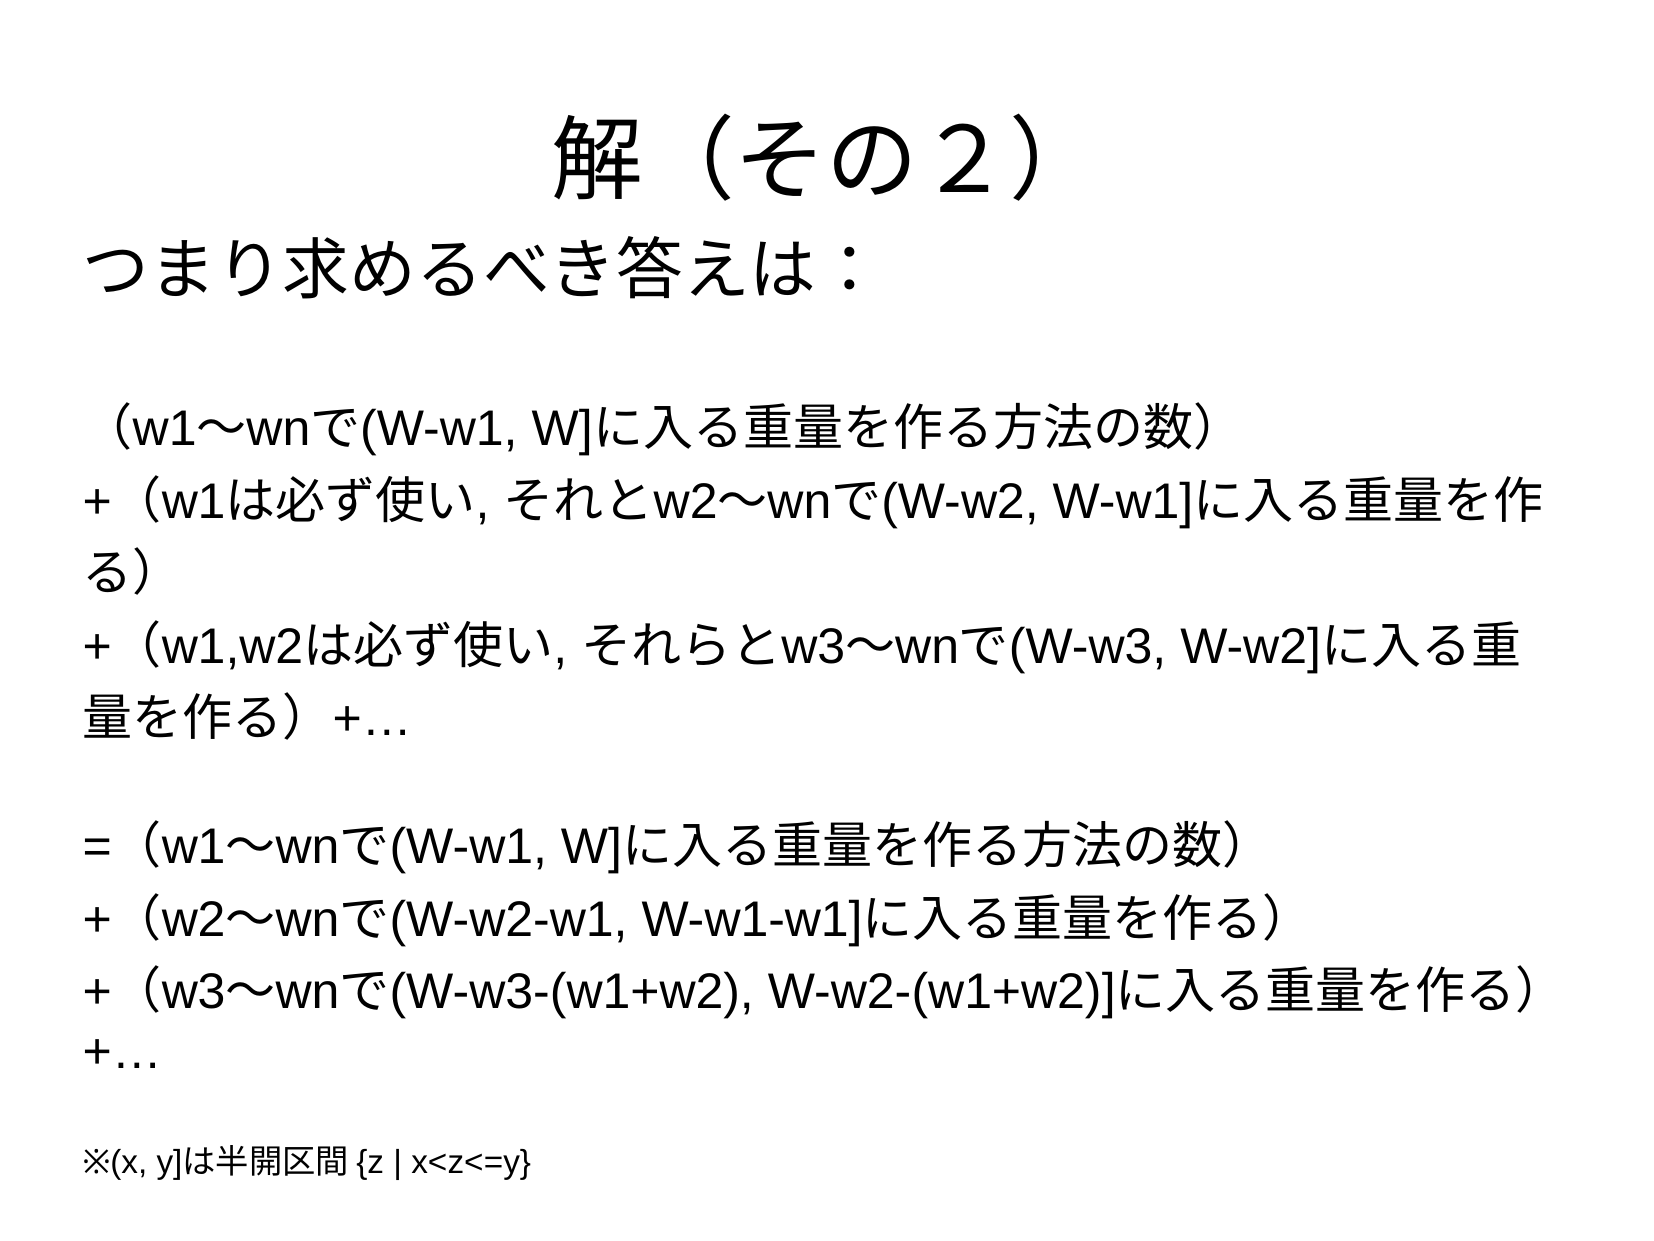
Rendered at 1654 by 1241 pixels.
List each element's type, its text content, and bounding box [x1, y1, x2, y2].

title 解（その２） [82, 56, 1571, 250]
subtitle つまり求めるべき答えは： （w1～wnで(W-w1, W]に入る重量を作る方法の数） +（w1は必ず使い, それとw2～wnで(W-w2, W-w1]に入る重量を作る） +（w1,w2は必ず使い, それらとw3～wnで(W-w3, W-w2]に入る重量を作る）+… =（w1～wnで(W-w1, W]に入る重量を作る方法の数） +（w2～wnで(W-w2-w1, W-w1-w1]に入る重量を作る） +（w3～wnで(W-w3-(w1+w2), W-w2-(w1+w2)]に入る重量を作る）+… ※(x, y]は半開区間 {z | x<z<=y} [82, 297, 1571, 1102]
